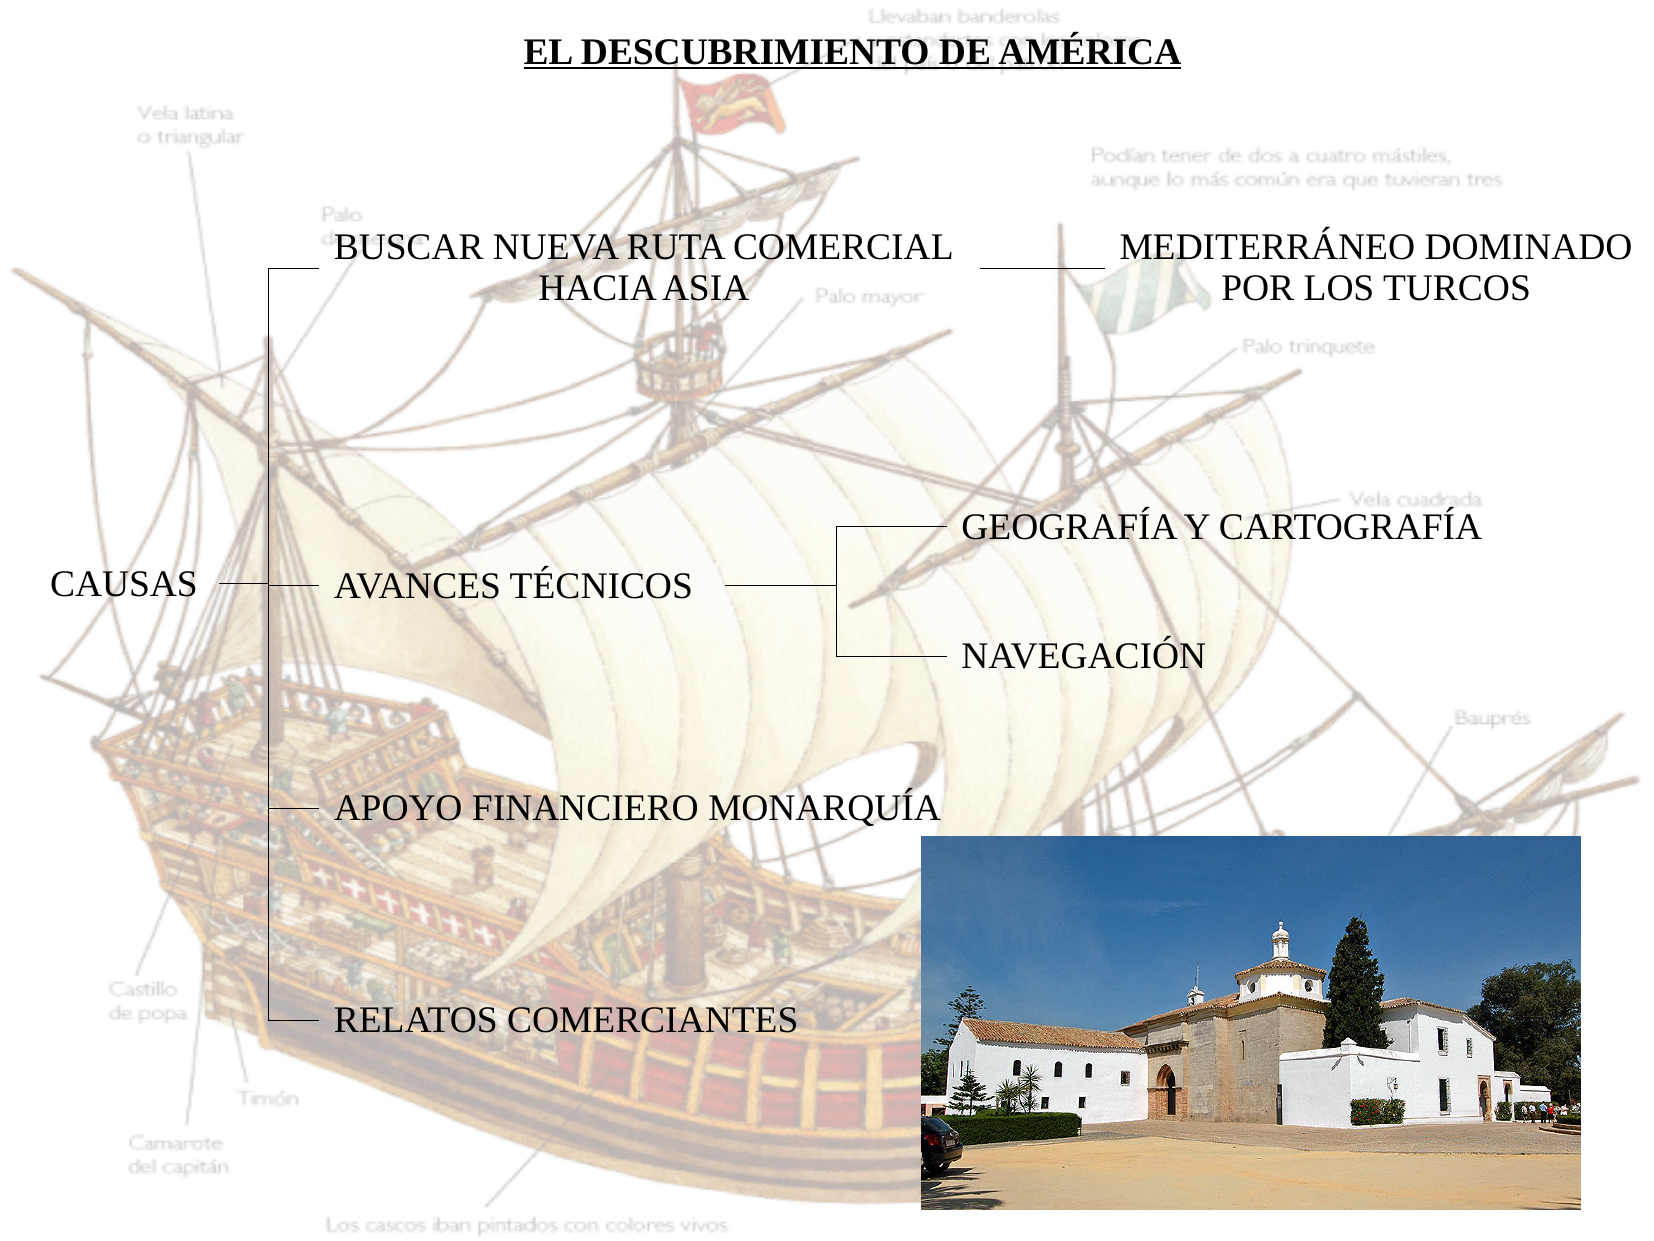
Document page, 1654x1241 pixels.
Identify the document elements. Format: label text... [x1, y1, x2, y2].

text_box APOYO FINANCIERO MONARQUÍA [318, 779, 966, 837]
text_box NAVEGACIÓN [946, 628, 1224, 686]
text_box AVANCES TÉCNICOS [318, 557, 726, 615]
text_box EL DESCUBRIMIENTO DE AMÉRICA [508, 23, 1197, 82]
text_box CAUSAS [35, 555, 220, 613]
picture [0, 0, 1654, 1241]
text_box MEDITERRÁNEO DOMINADO POR LOS TURCOS [1104, 218, 1654, 319]
text_box RELATOS COMERCIANTES [318, 992, 834, 1050]
text_box GEOGRAFÍA Y CARTOGRAFÍA [946, 498, 1512, 556]
text_box BUSCAR NUEVA RUTA COMERCIAL HACIA ASIA [318, 218, 981, 319]
